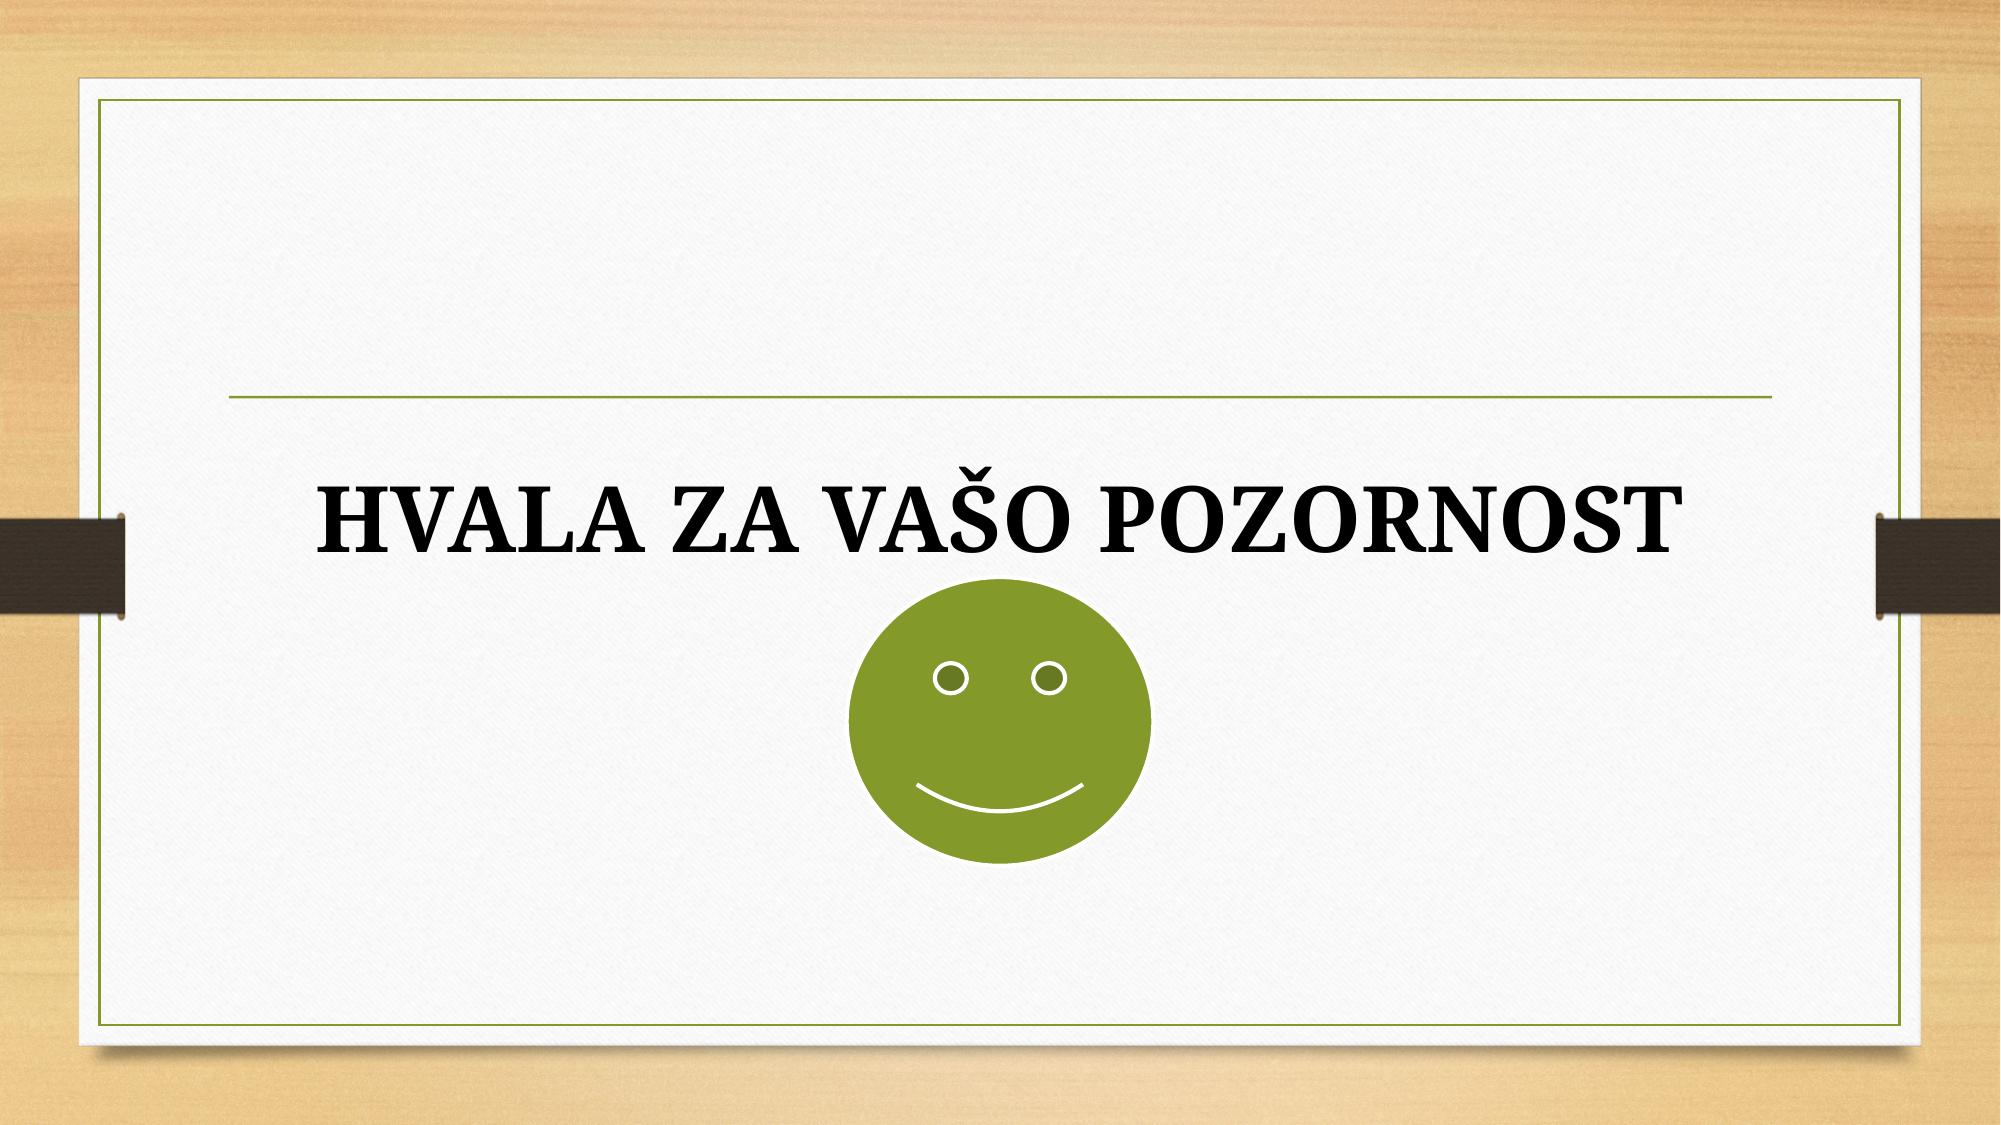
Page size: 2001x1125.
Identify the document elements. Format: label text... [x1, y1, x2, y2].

title HVALA ZA VAŠO POZORNOST [212, 166, 1788, 866]
text_box [846, 577, 1154, 866]
picture [0, 0, 2001, 1125]
